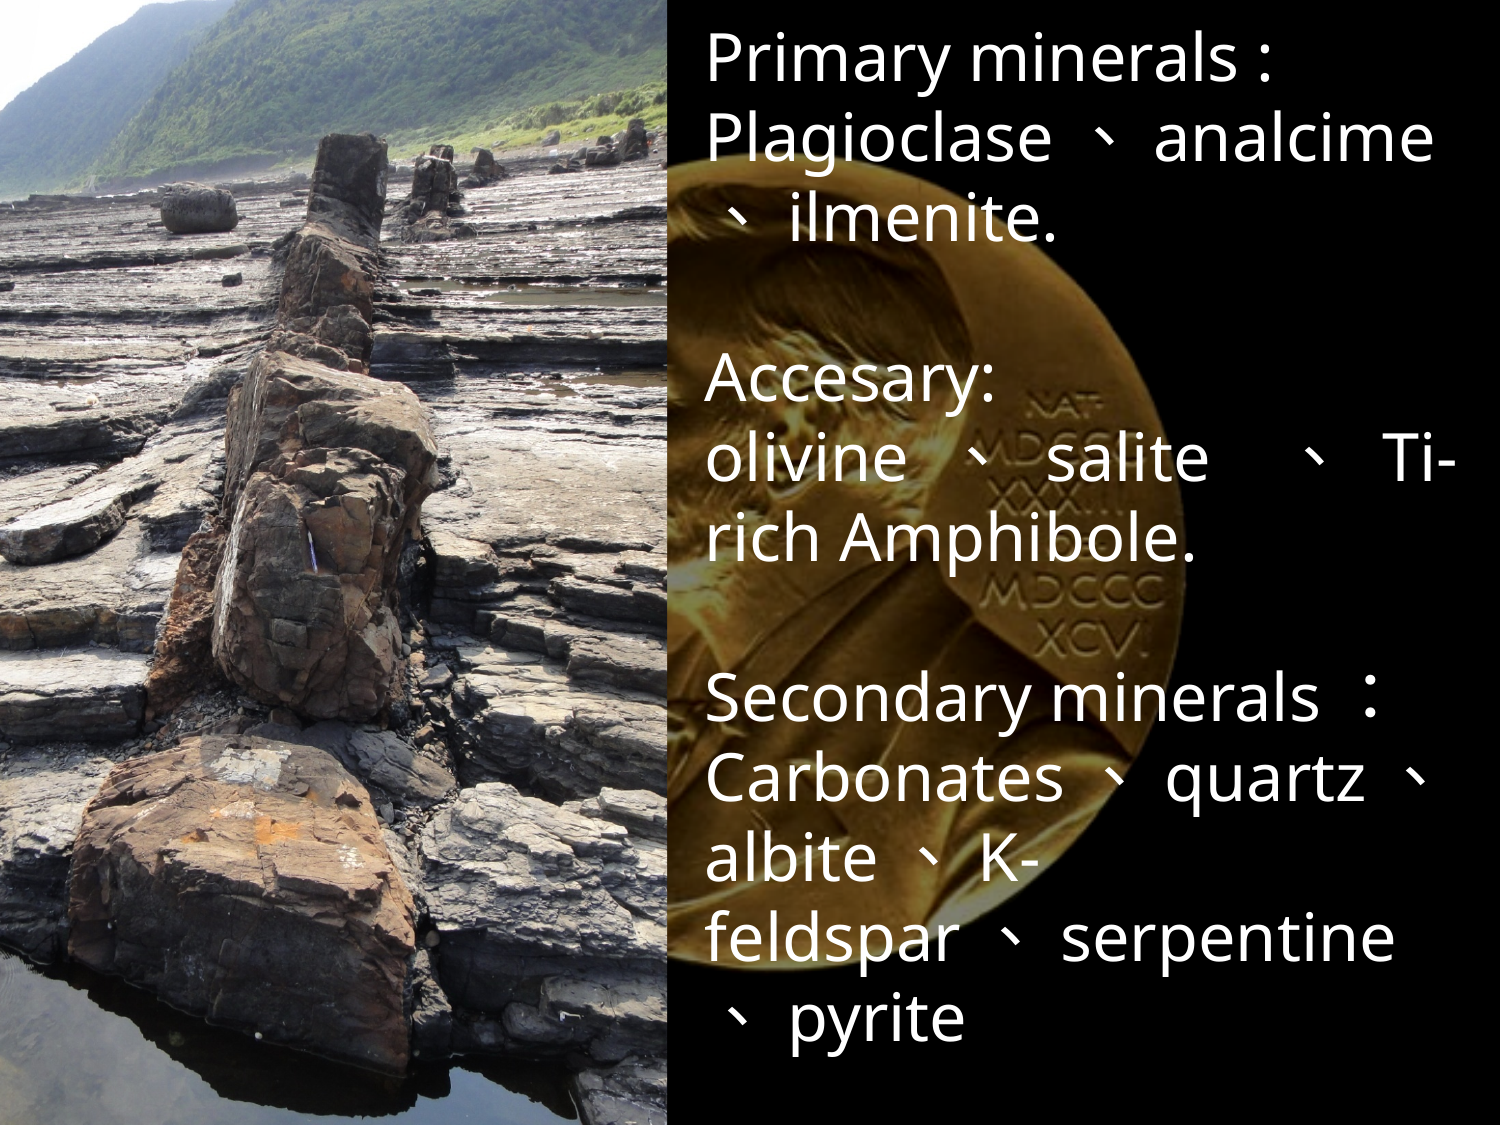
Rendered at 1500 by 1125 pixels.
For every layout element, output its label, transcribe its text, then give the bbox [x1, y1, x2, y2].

picture [0, 0, 689, 1125]
text_box Primary minerals : Plagioclase、analcime 、ilmenite. Accesary: olivine、salite 、Ti-rich Amphibole. Secondary minerals： Carbonates、quartz、albite、K-feldspar、serpentine、pyrite (Chen et al.,1989) [689, 7, 1473, 1125]
